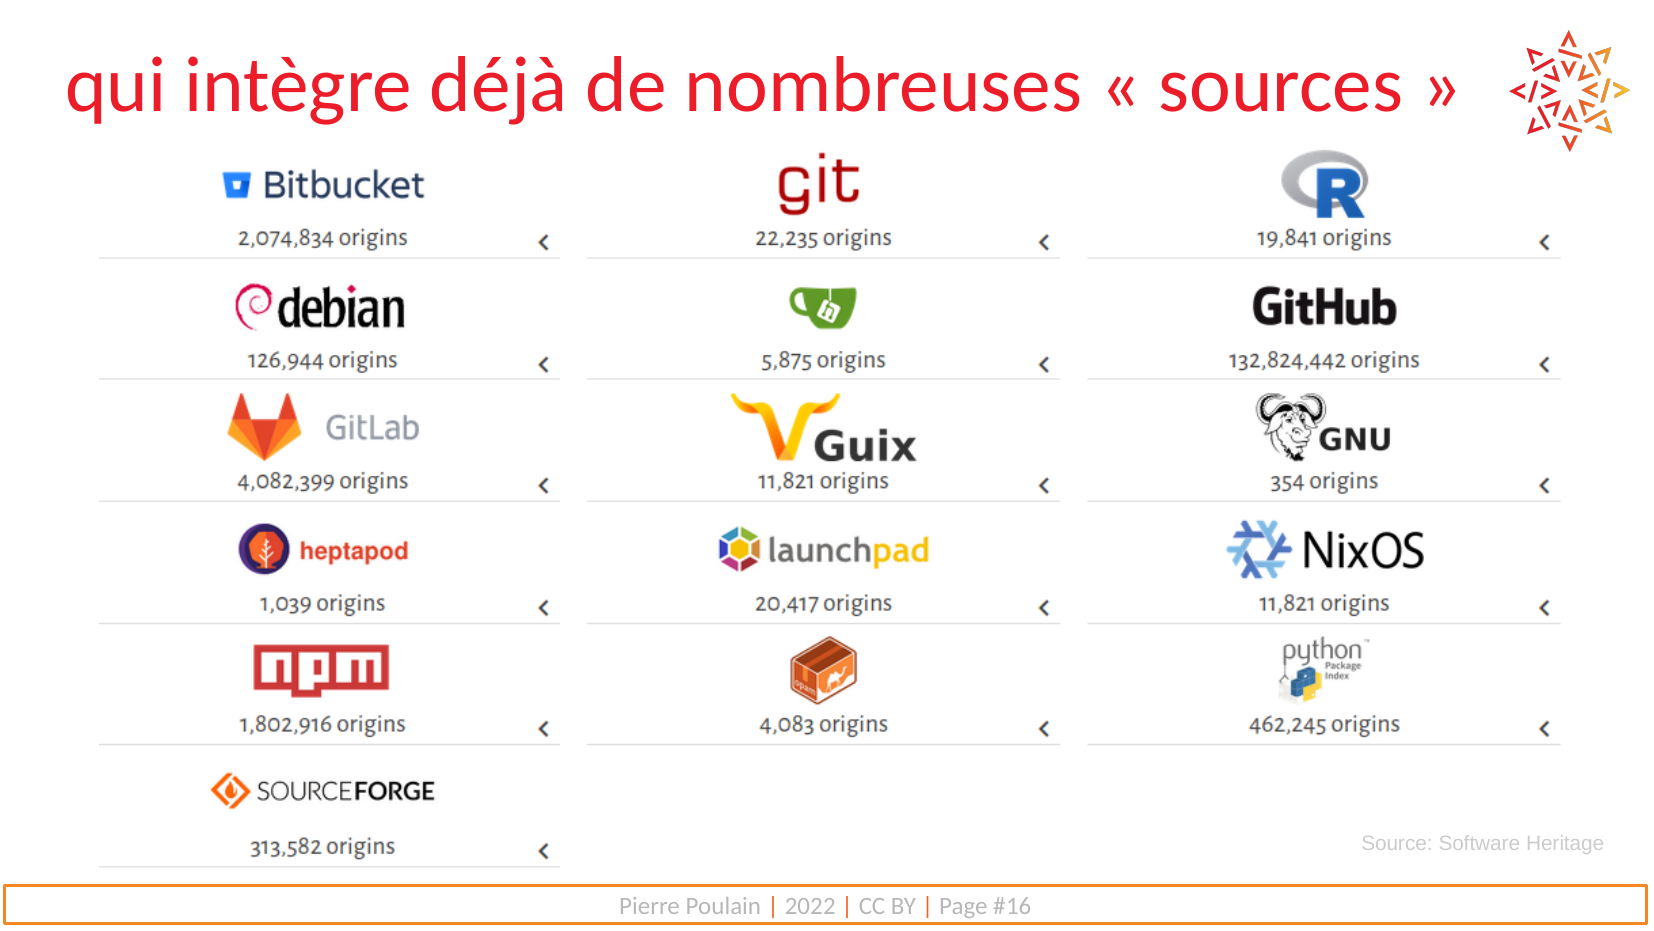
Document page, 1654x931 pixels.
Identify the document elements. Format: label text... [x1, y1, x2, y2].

picture [99, 30, 1630, 869]
title qui intègre déjà de nombreuses « sources » [64, 13, 1554, 169]
text_box Source: Software Heritage [1346, 824, 1620, 863]
